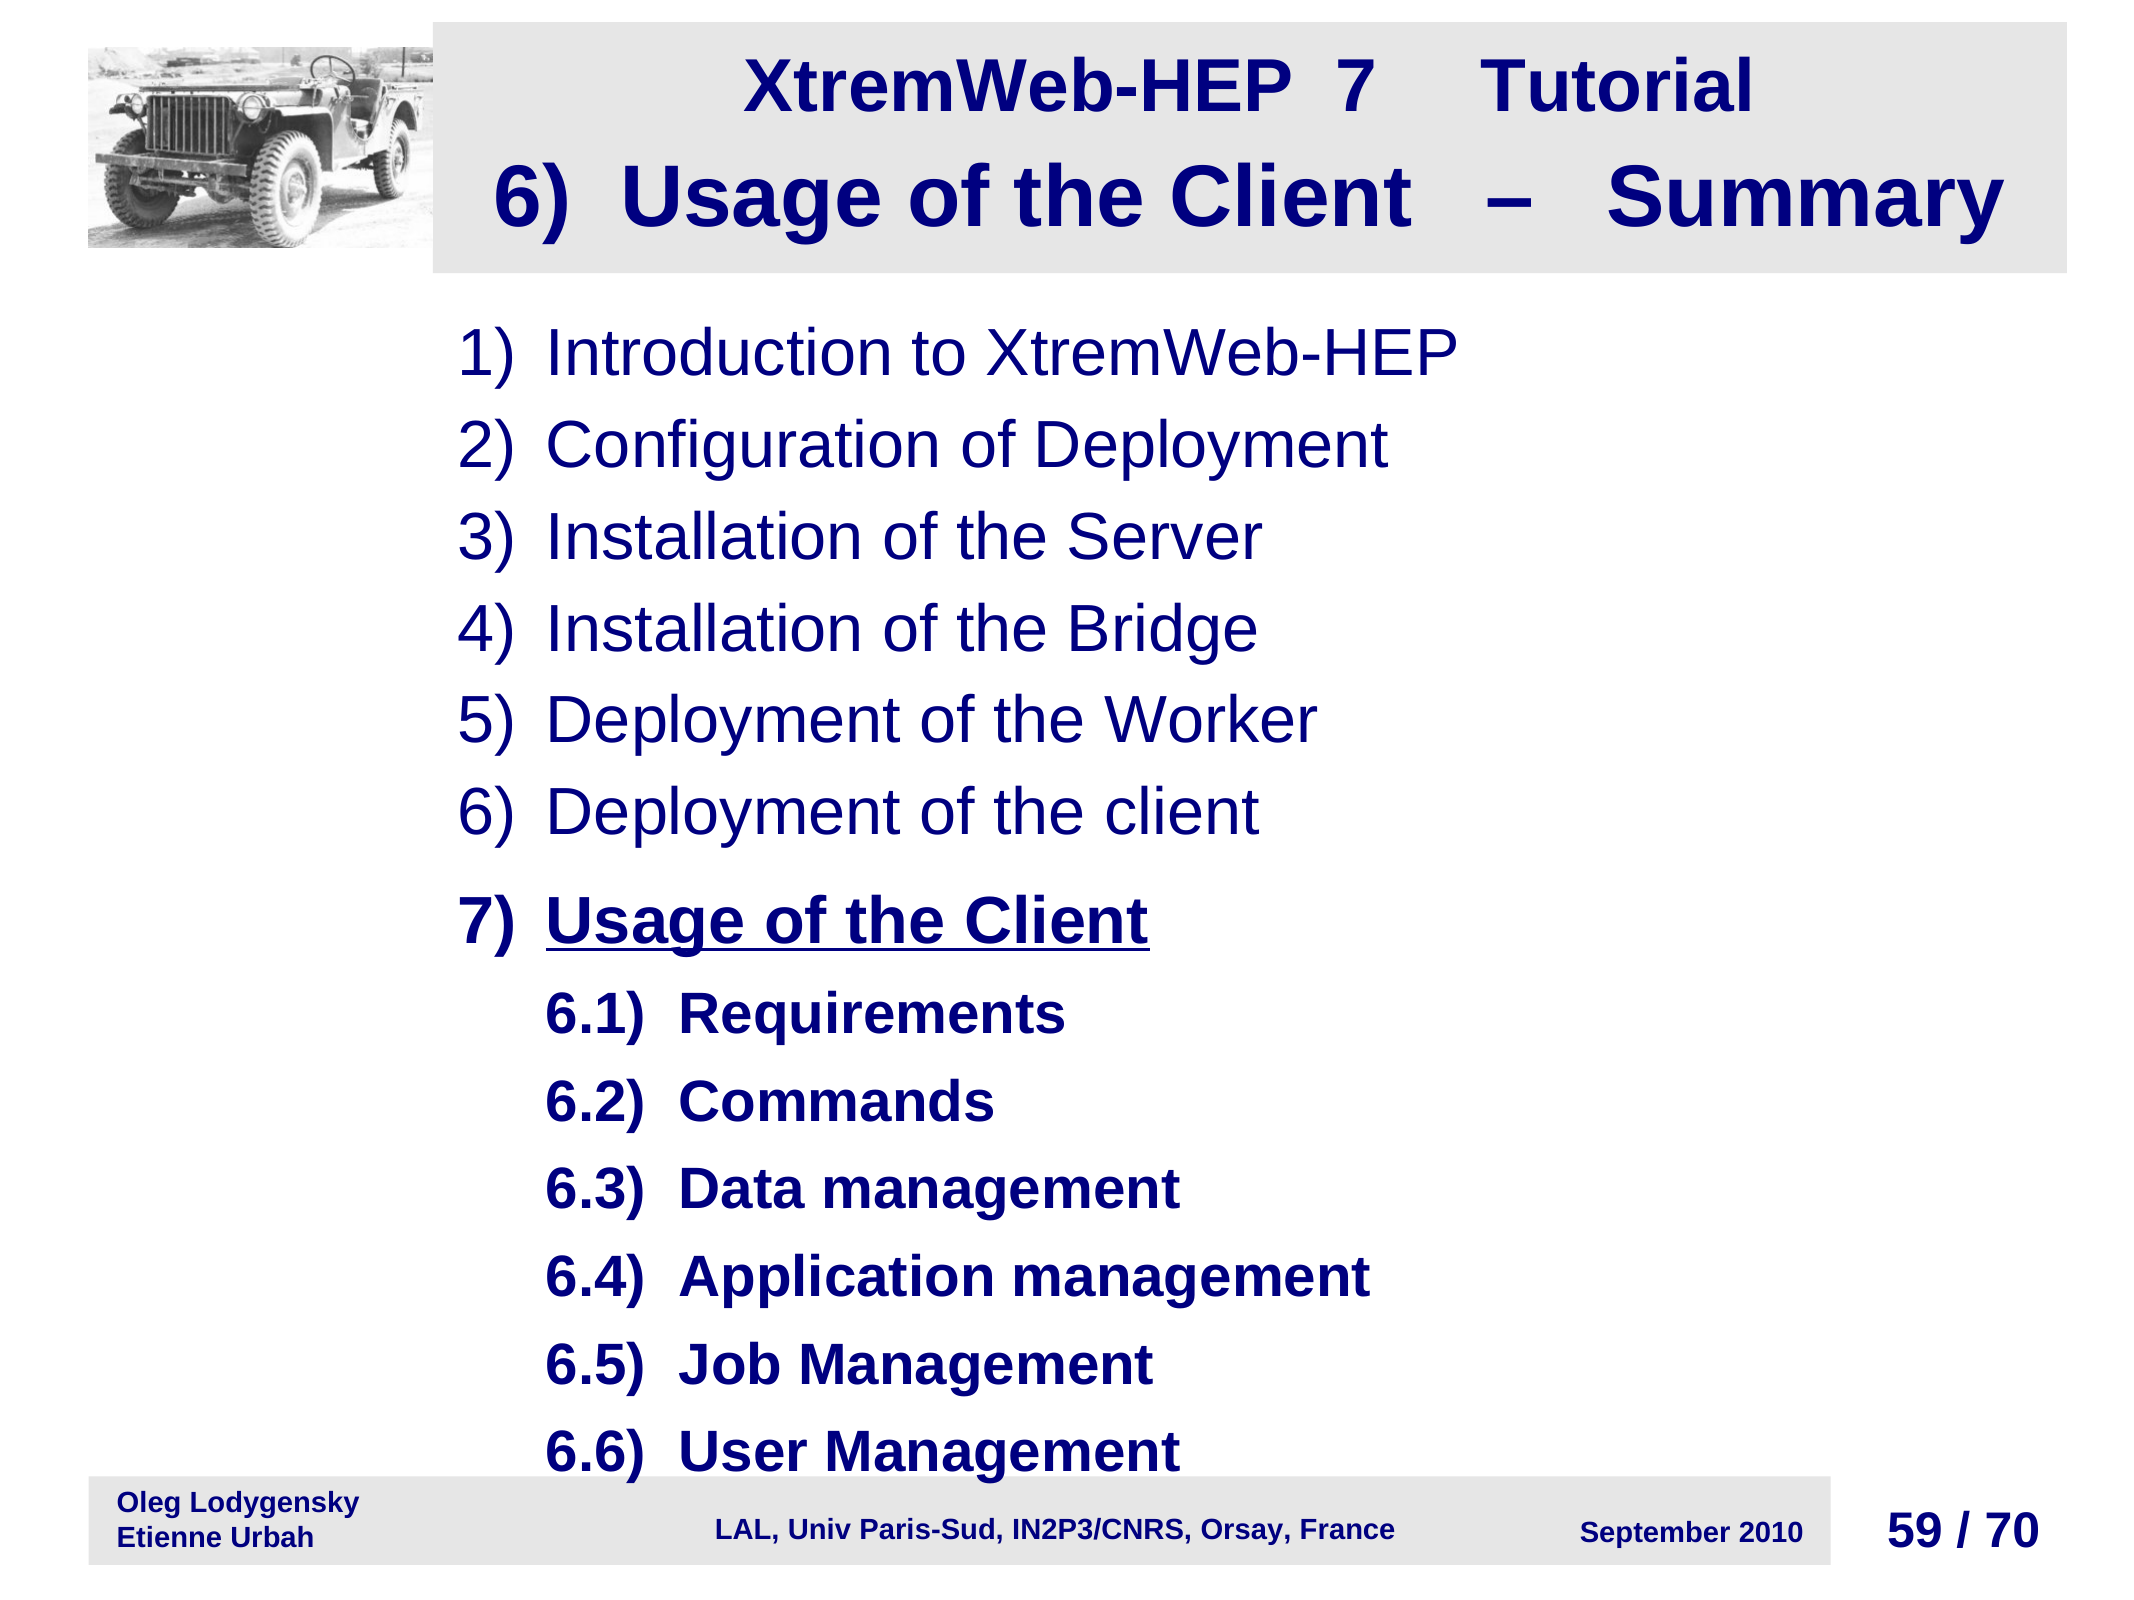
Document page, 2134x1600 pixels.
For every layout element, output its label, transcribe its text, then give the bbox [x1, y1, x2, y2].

title 6) Usage of the Client – Summary [442, 118, 2067, 266]
text_box Introduction to XtremWeb-HEP Configuration of Deployment Installation of the Server Installation of the Bridge Deployment of the Worker Deployment of the client Usage of the Client Requirements Commands Data management Application management Job Management User Management [457, 308, 1934, 1382]
picture [88, 47, 433, 248]
